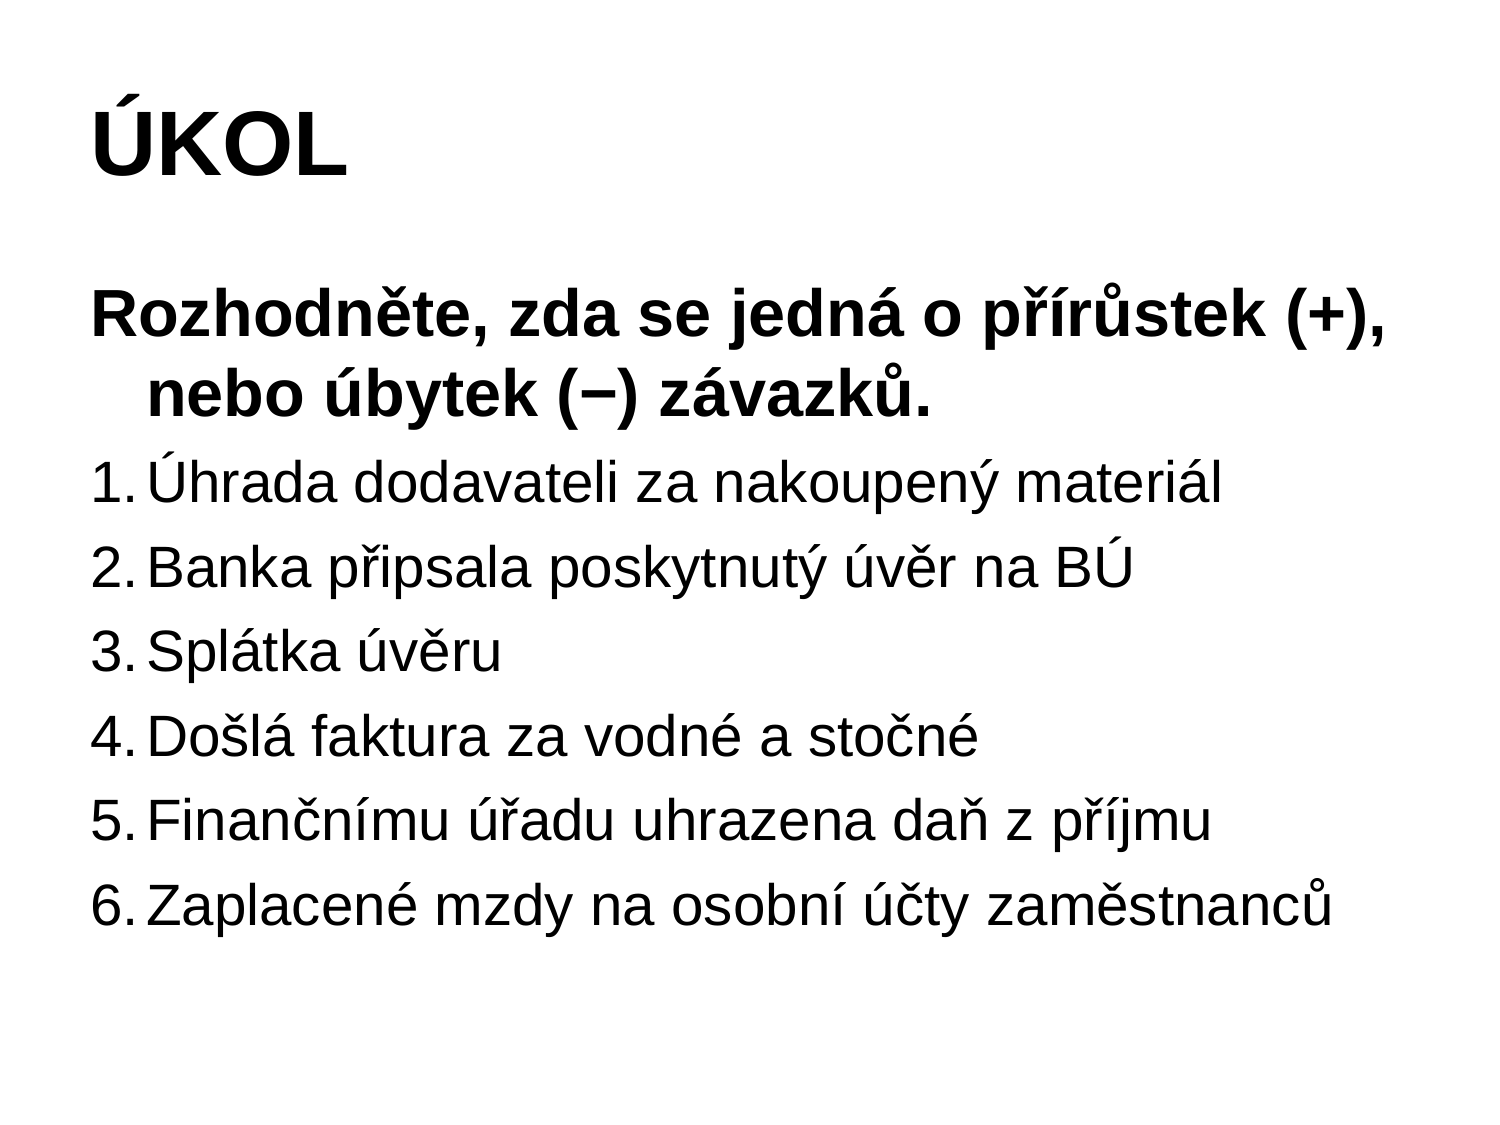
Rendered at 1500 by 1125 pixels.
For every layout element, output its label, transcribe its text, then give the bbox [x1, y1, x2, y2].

list Rozhodněte, zda se jedná o přírůstek (+), nebo úbytek (−) závazků. Úhrada dodavateli za nakoupený materiál Banka připsala poskytnutý úvěr na BÚ Splátka úvěru Došlá faktura za vodné a stočné Finančnímu úřadu uhrazena daň z příjmu Zaplacené mzdy na osobní účty zaměstnanců [75, 262, 1426, 1030]
title ÚKOL [75, 45, 1426, 233]
